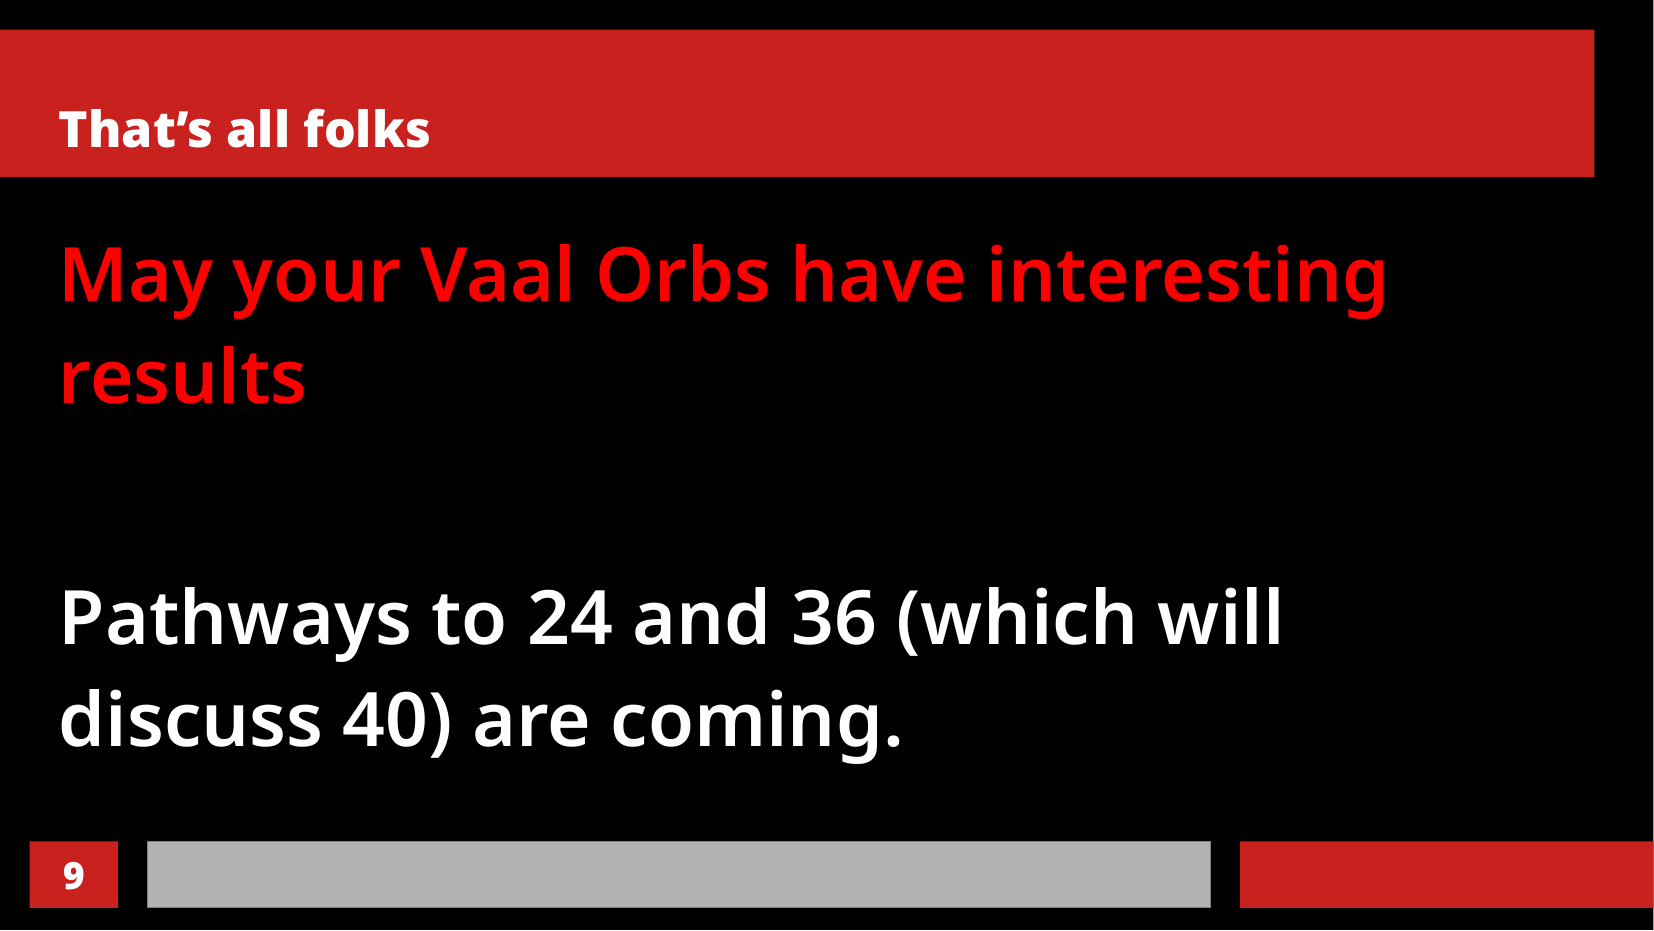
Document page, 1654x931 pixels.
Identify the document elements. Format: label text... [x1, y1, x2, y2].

title That’s all folks [59, 44, 1595, 163]
list May your Vaal Orbs have interesting results Pathways to 24 and 36 (which will discuss 40) are coming. [59, 221, 1565, 798]
